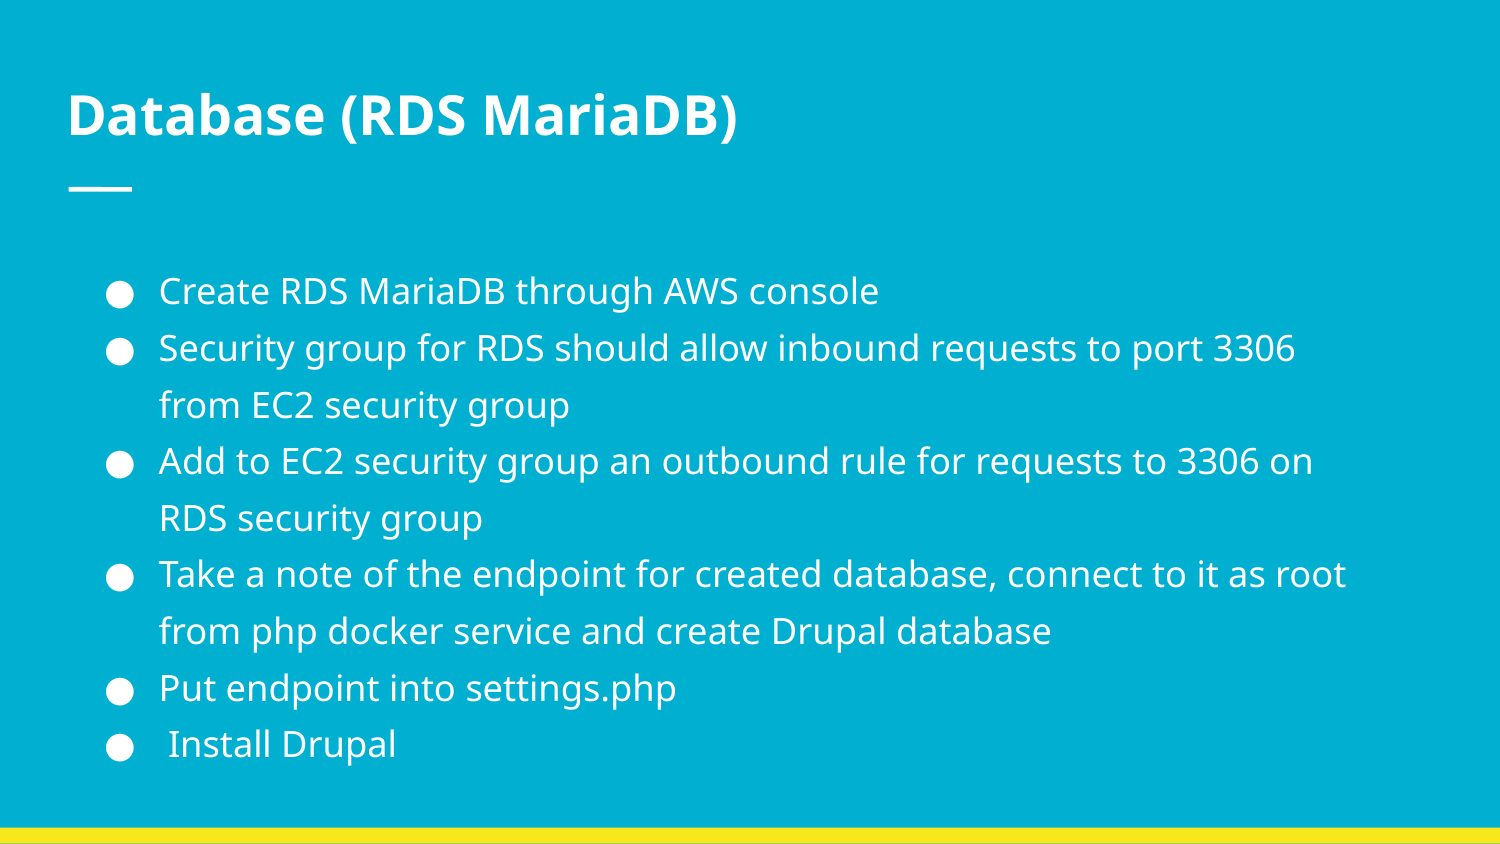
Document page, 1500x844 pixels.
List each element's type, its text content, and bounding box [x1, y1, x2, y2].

title Database (RDS MariaDB) [51, 61, 1449, 167]
list Create RDS MariaDB through AWS console Security group for RDS should allow inbound requests to port 3306 from EC2 security group Add to EC2 security group an outbound rule for requests to 3306 on RDS security group Take a note of the endpoint for created database, connect to it as root from php docker service and create Drupal database Put endpoint into settings.php Install Drupal [70, 243, 1395, 784]
